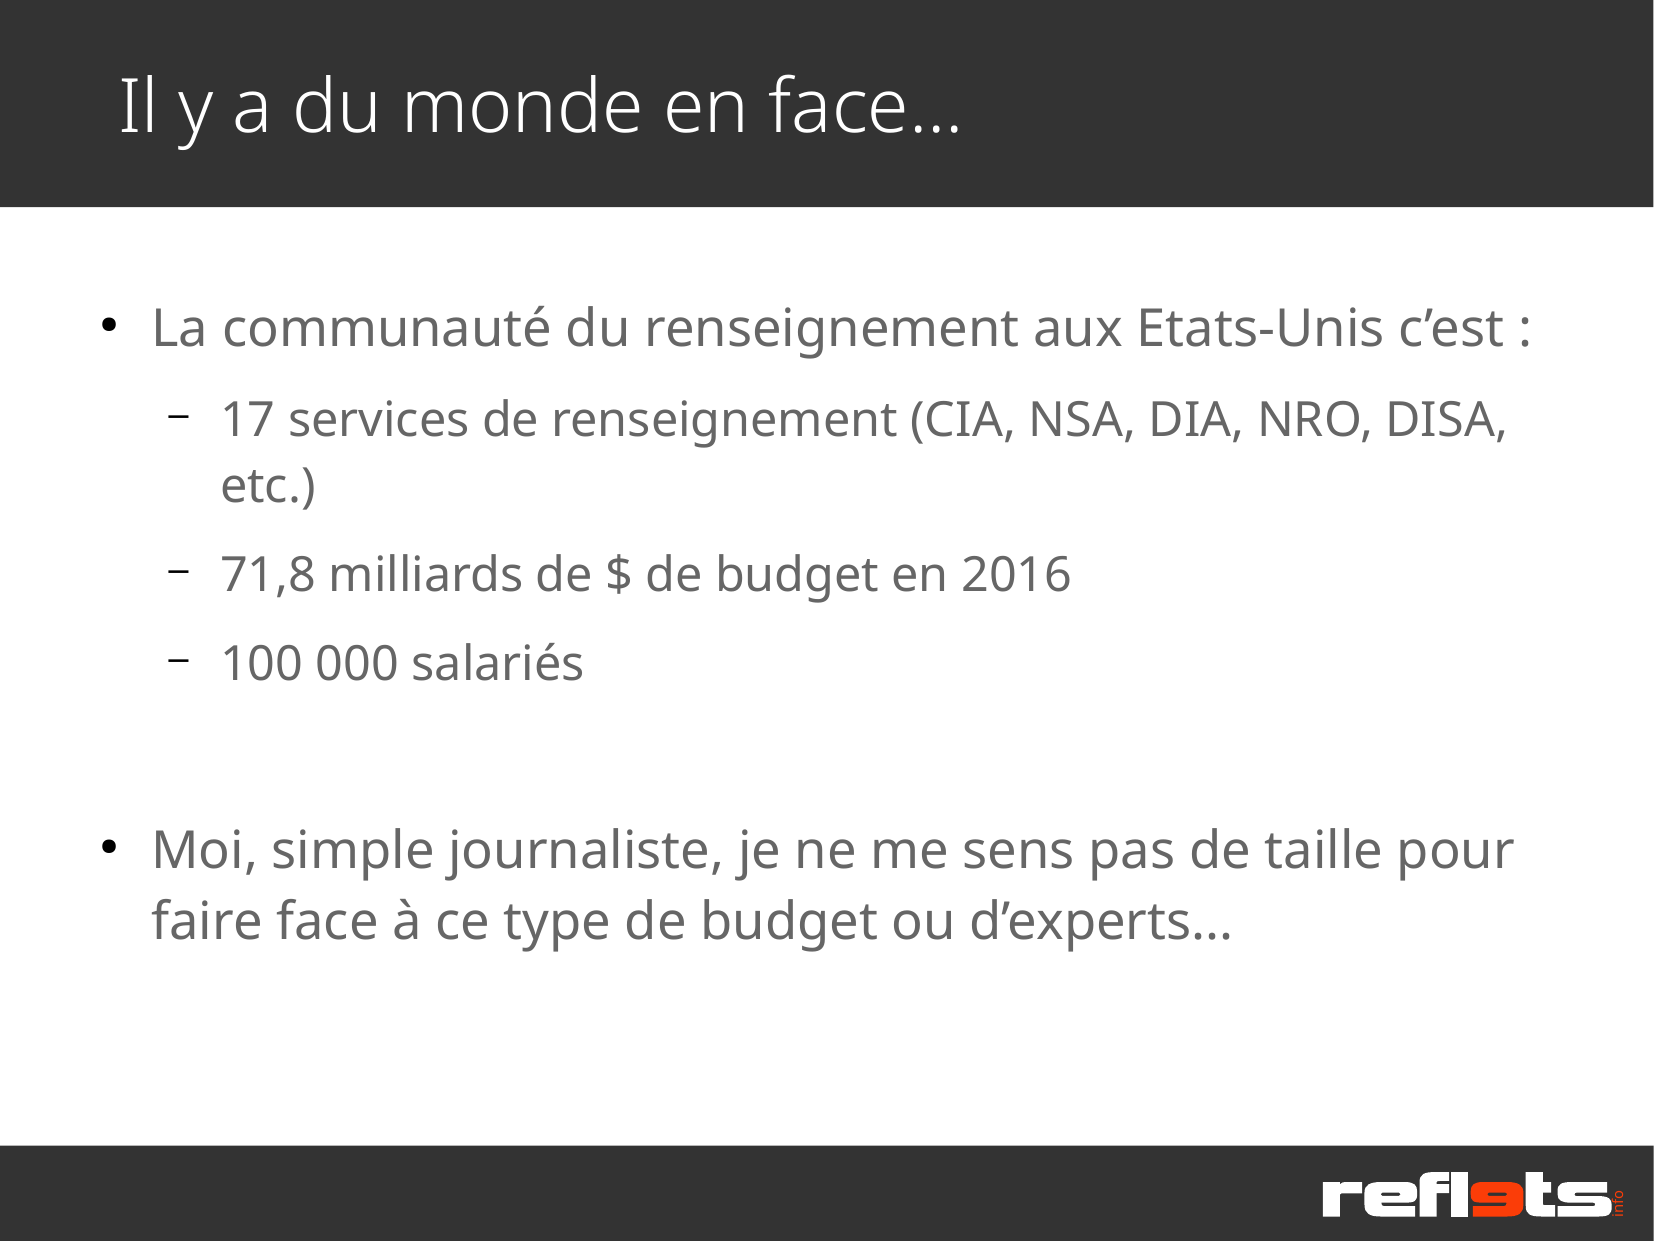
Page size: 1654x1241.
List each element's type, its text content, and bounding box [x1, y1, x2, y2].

list La communauté du renseignement aux Etats-Unis c’est : 17 services de renseignement (CIA, NSA, DIA, NRO, DISA, etc.) 71,8 milliards de $ de budget en 2016 100 000 salariés Moi, simple journaliste, je ne me sens pas de taille pour faire face à ce type de budget ou d’experts... [82, 290, 1571, 1010]
title Il y a du monde en face... [0, 0, 1654, 208]
